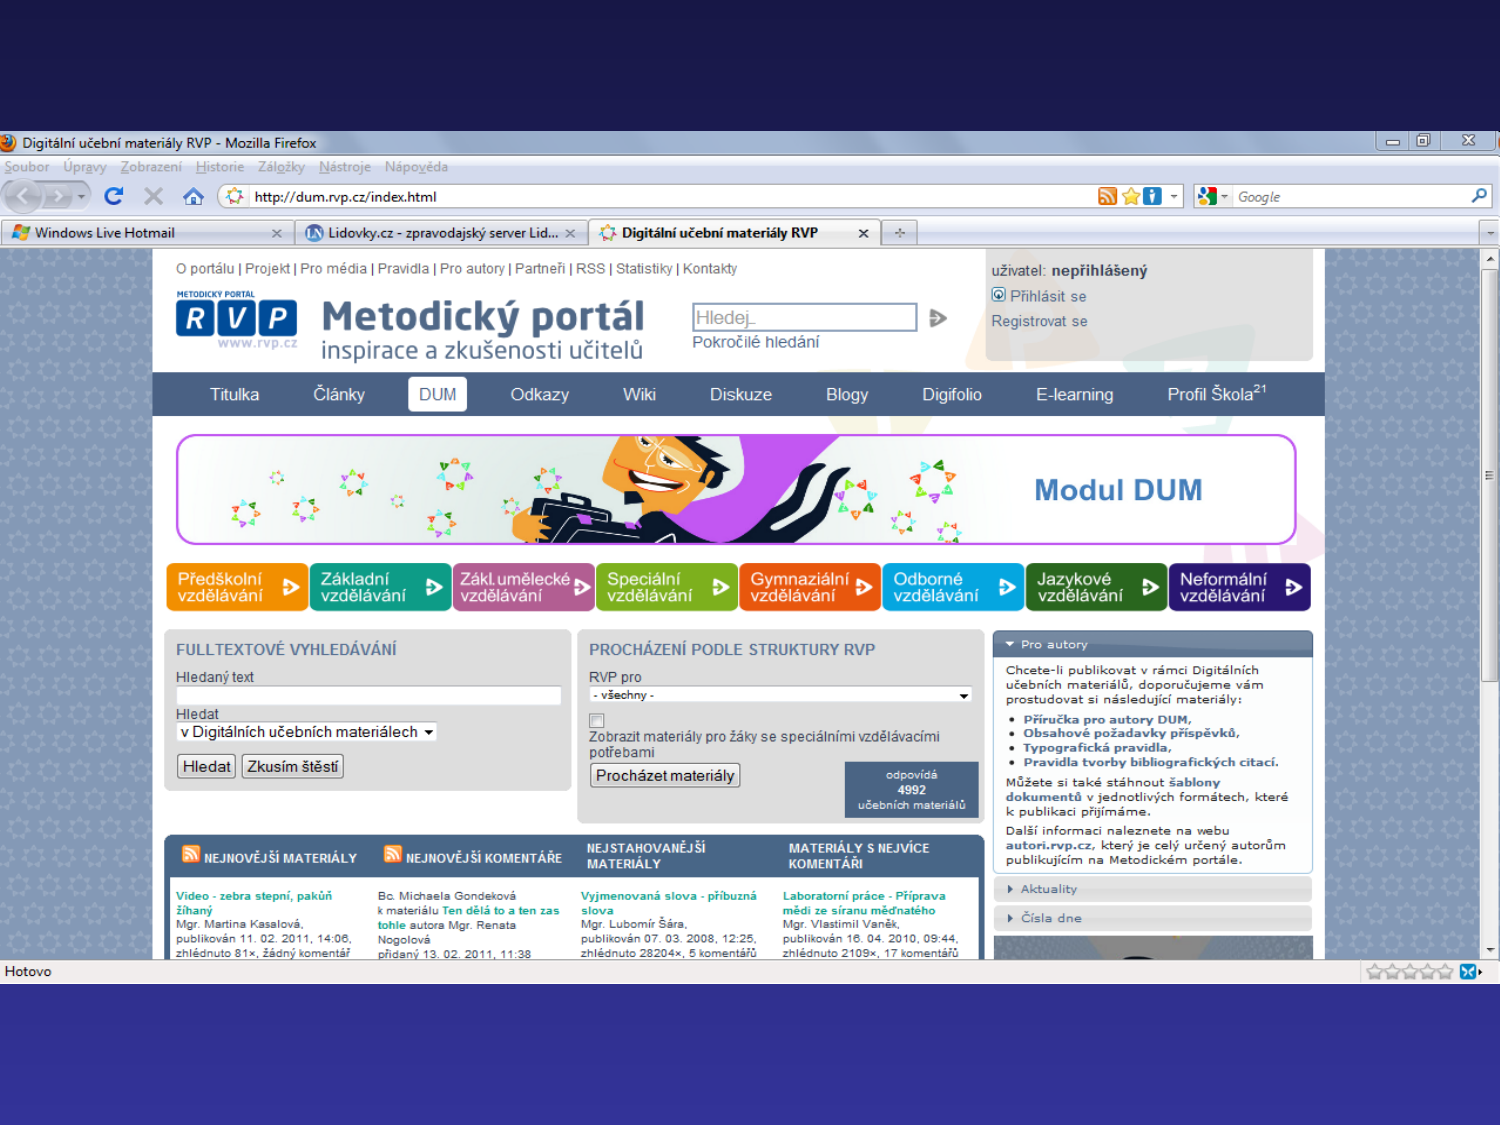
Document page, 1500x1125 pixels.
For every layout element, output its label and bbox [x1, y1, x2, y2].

picture [0, 131, 1500, 984]
